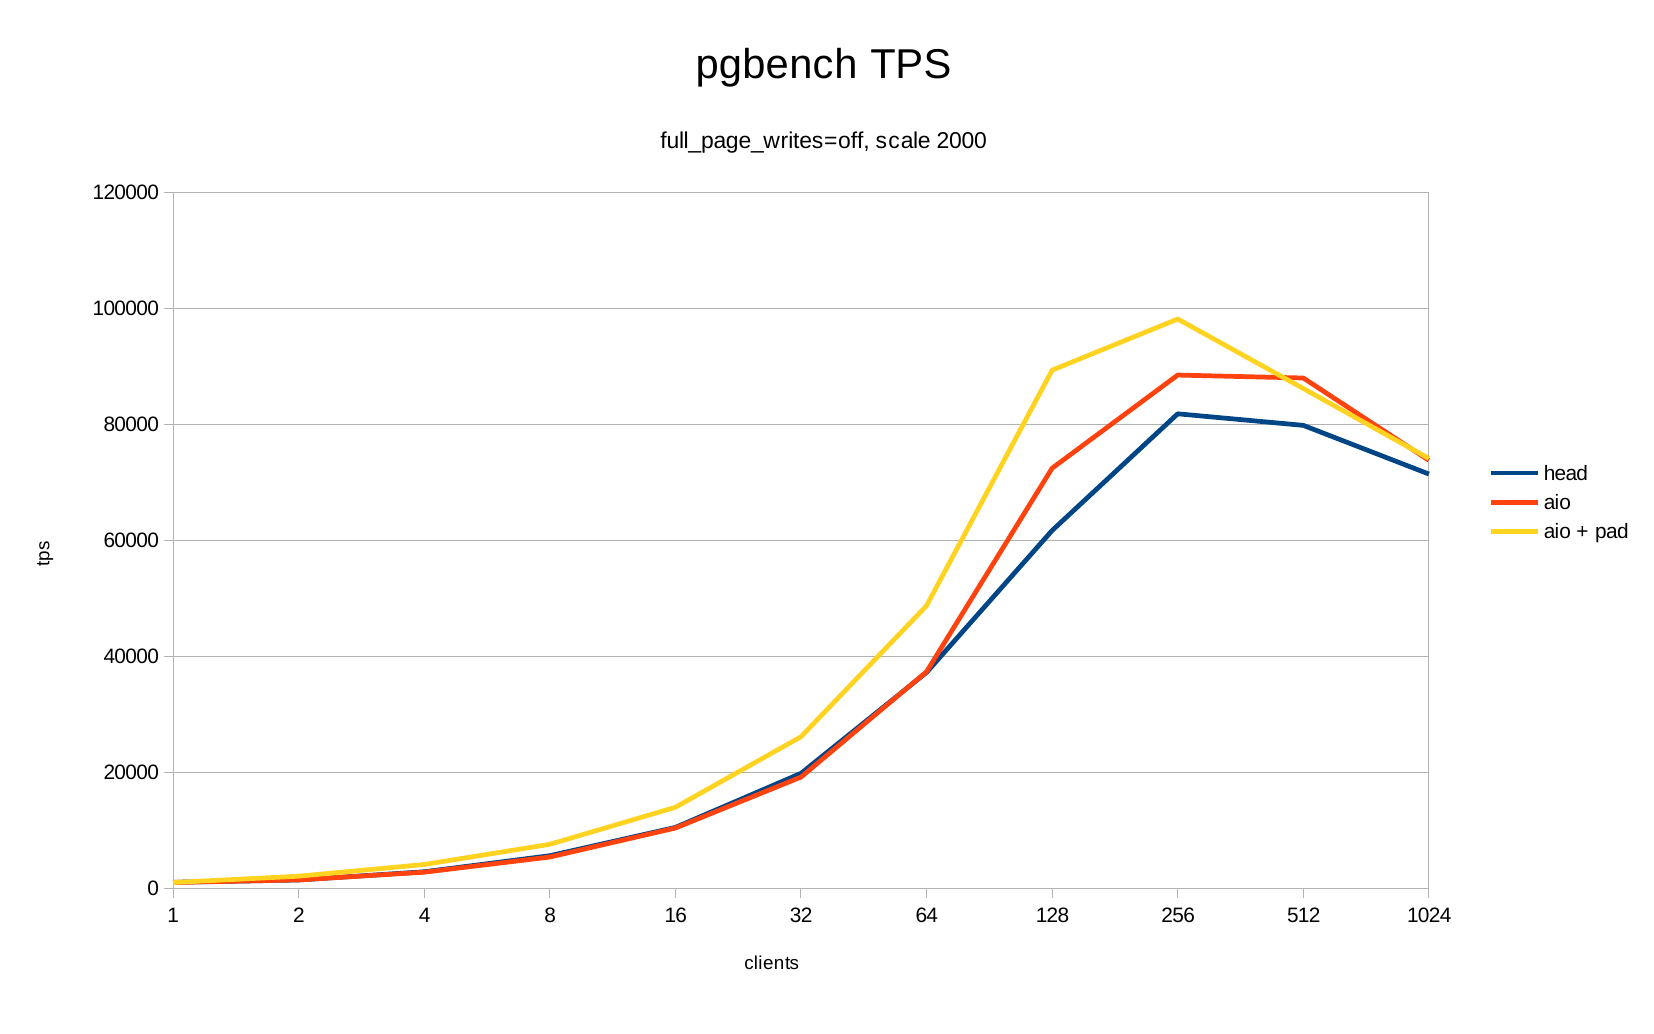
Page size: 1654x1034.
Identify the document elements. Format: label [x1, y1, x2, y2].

chart [0, 0, 1648, 1006]
